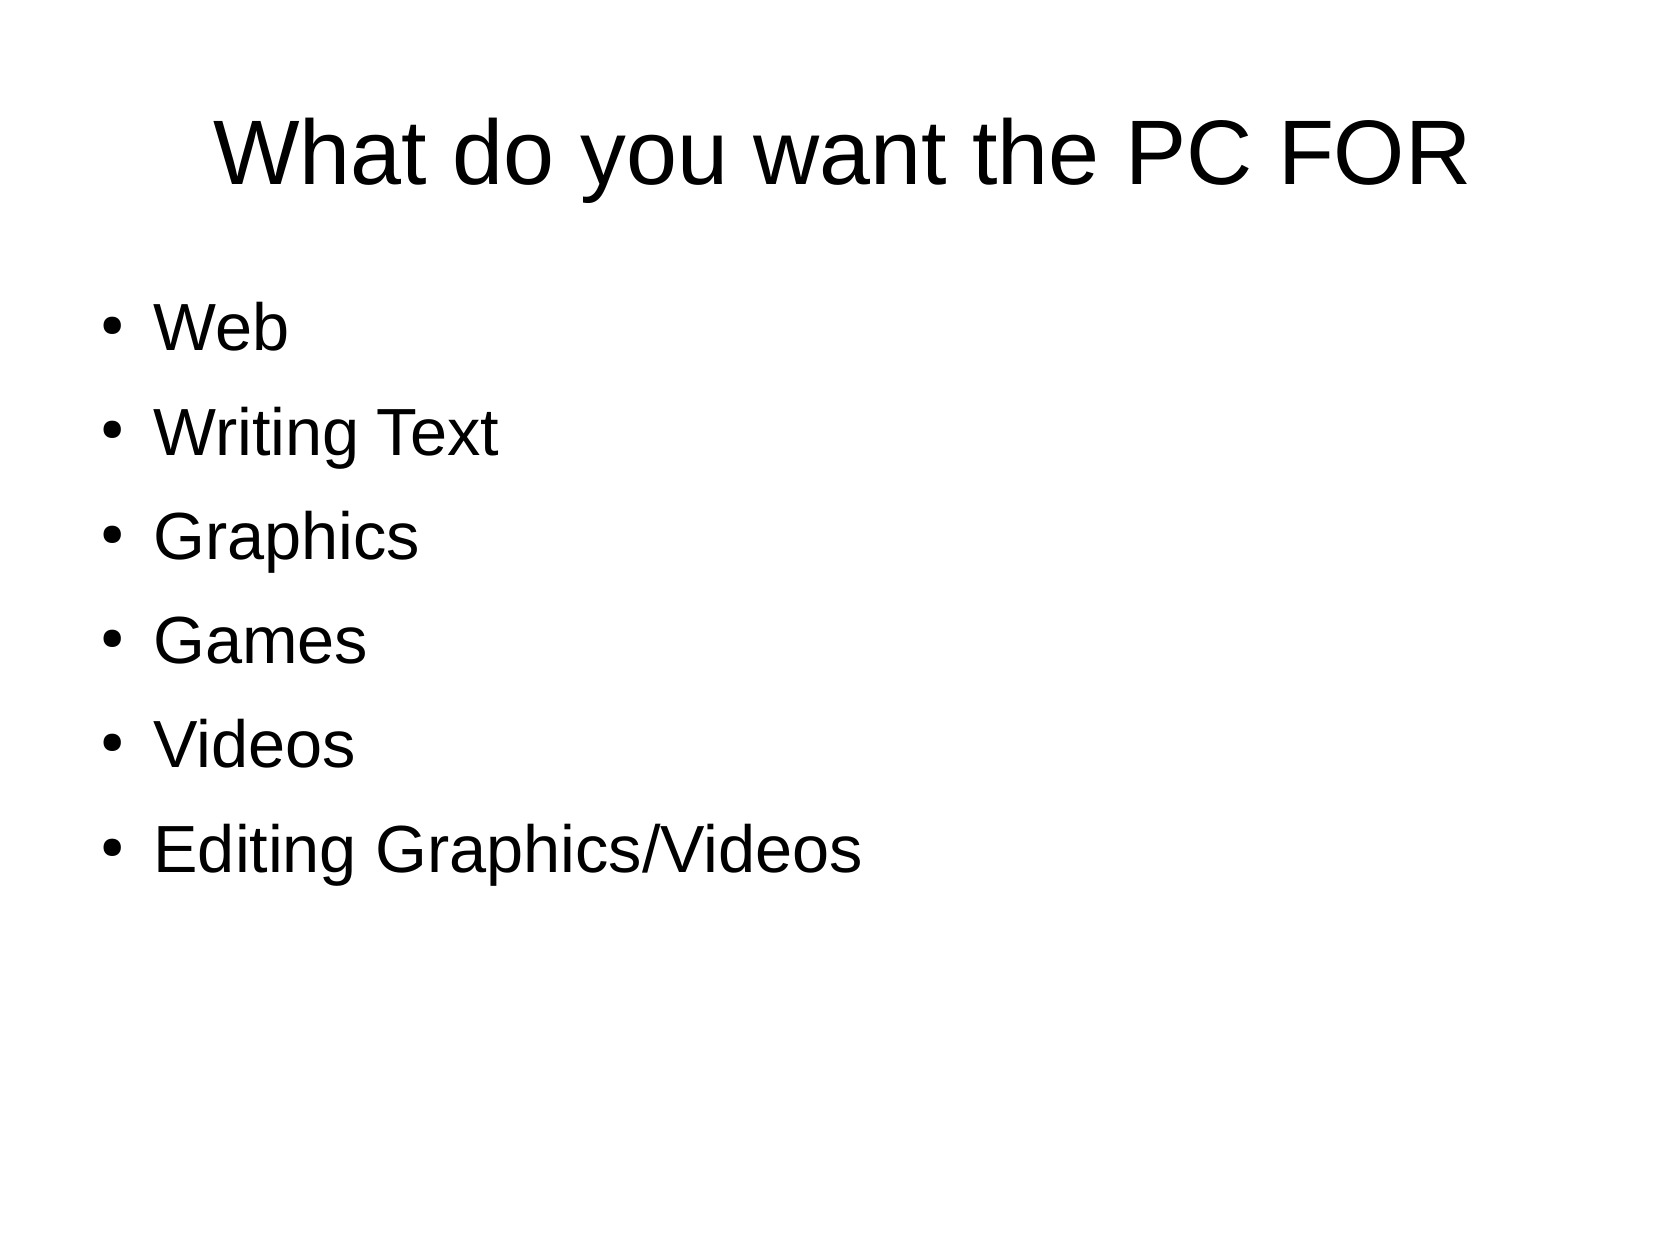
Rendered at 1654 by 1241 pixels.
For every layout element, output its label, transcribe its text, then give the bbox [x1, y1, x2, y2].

title What do you want the PC FOR [82, 56, 1571, 250]
list Web Writing Text Graphics Games Videos Editing Graphics/Videos [82, 290, 1571, 1109]
